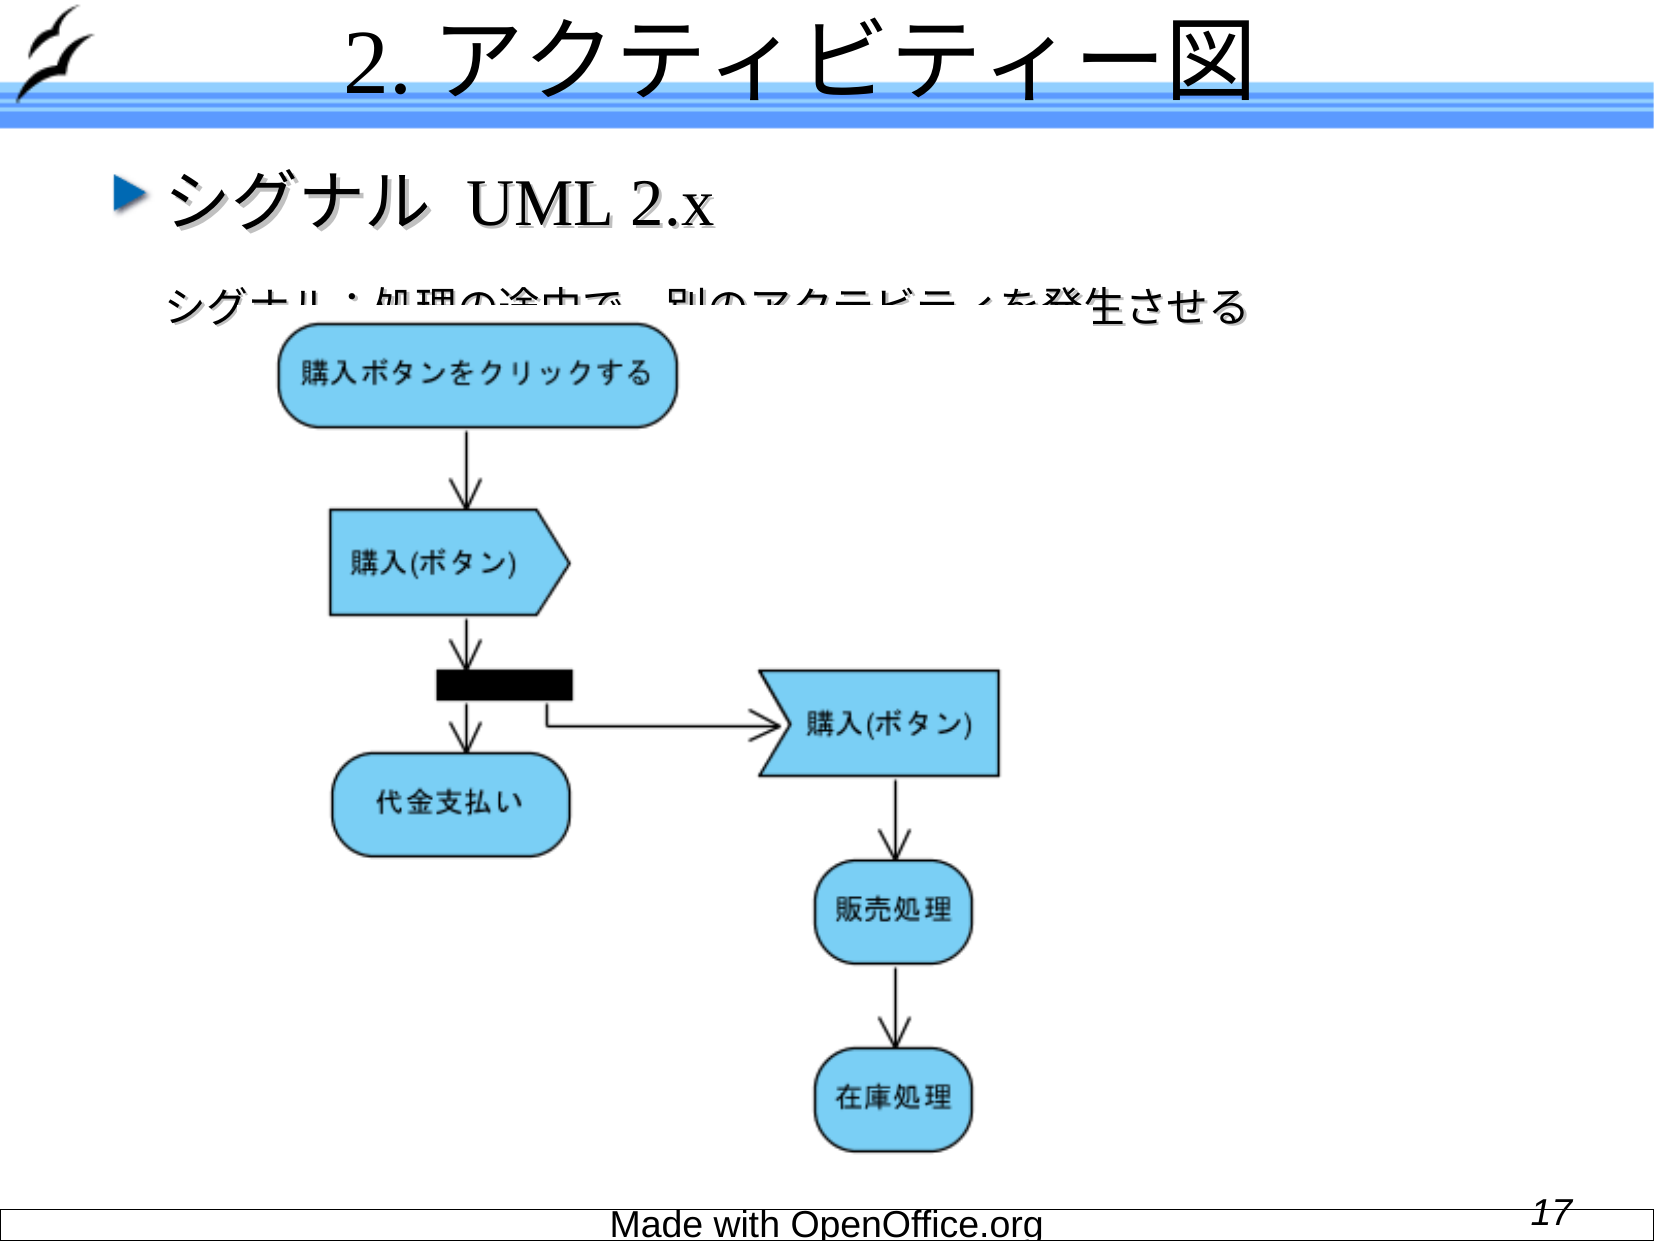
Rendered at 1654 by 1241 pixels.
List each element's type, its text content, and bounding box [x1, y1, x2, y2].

picture [237, 305, 1093, 1188]
title 2.アクティビティー図 [94, 0, 1507, 107]
list シグナル UML 2.x シグナル：処理の途中で、別のアクテビティを発生させる [93, 147, 1506, 1155]
picture [0, 0, 1654, 133]
